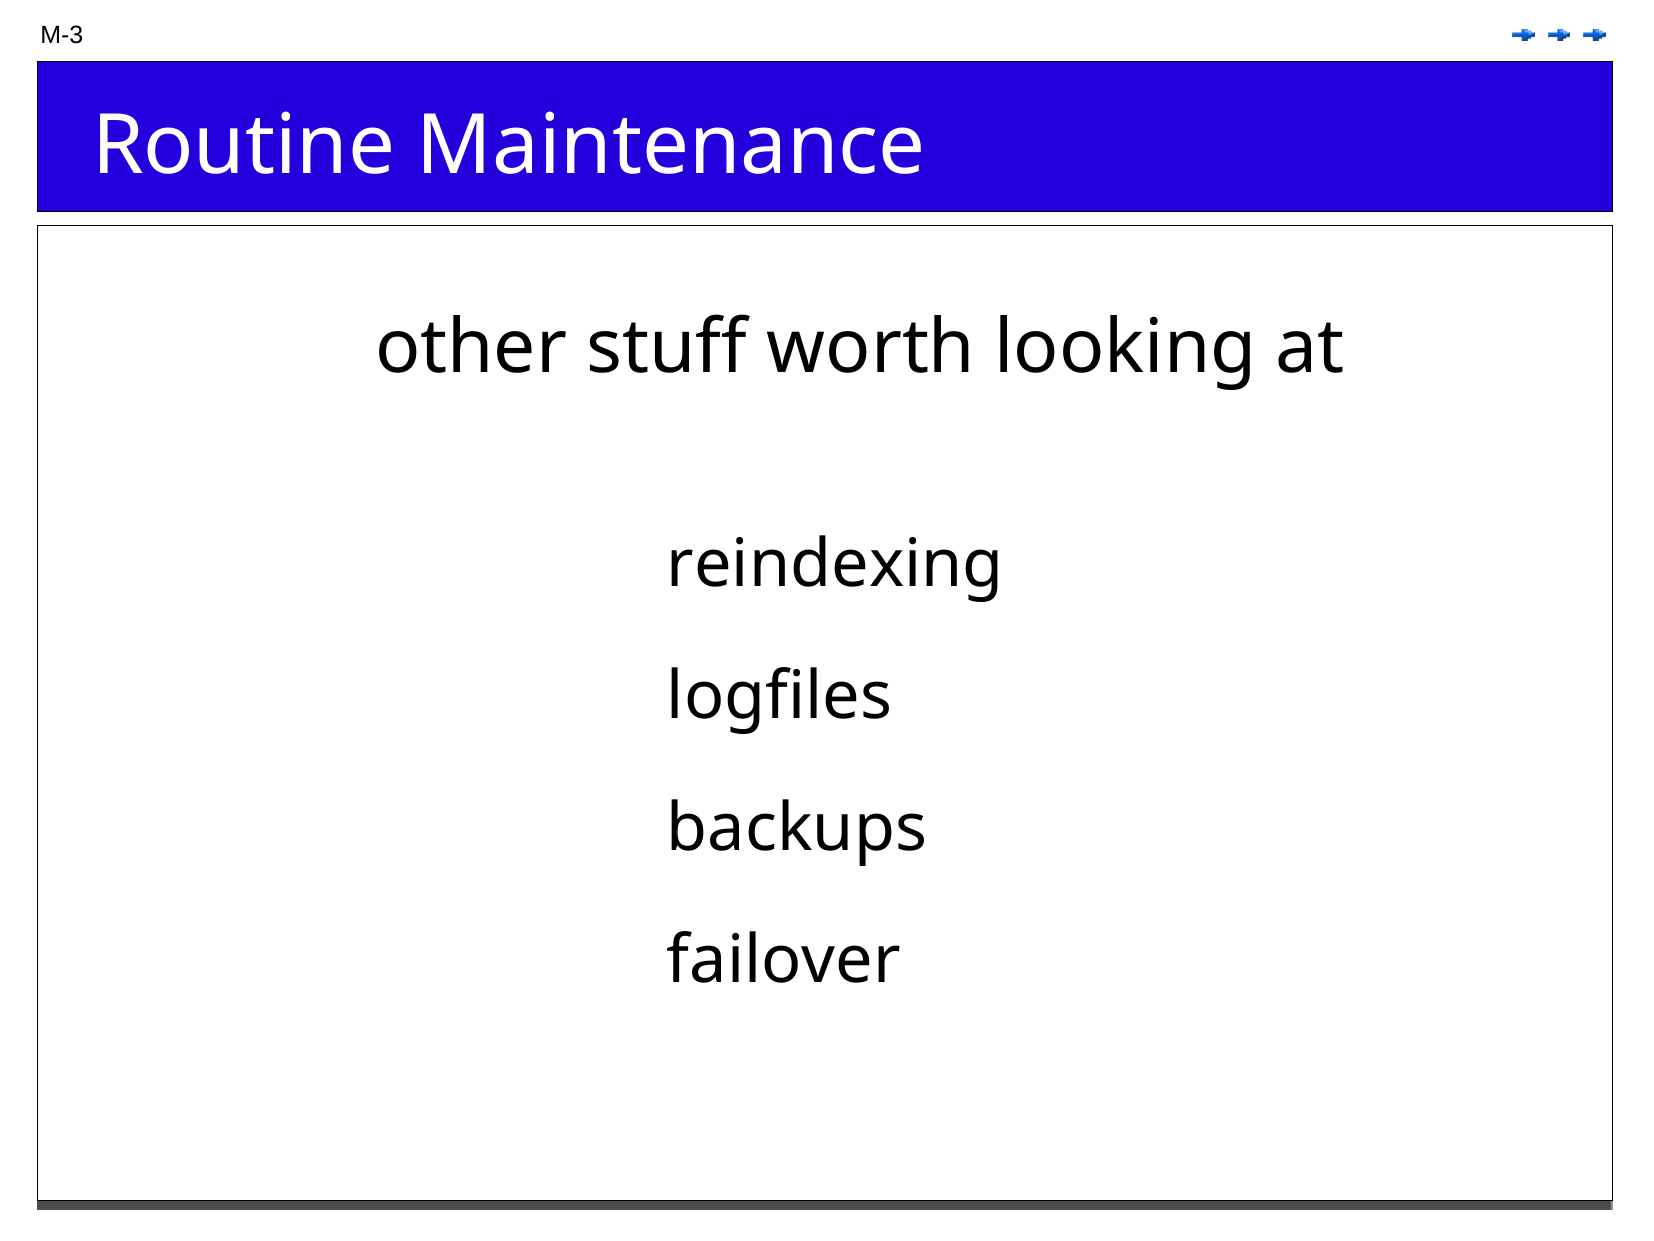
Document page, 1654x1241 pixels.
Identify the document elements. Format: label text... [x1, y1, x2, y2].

picture [1512, 29, 1535, 41]
text_box Routine Maintenance [77, 77, 884, 193]
picture [1548, 29, 1570, 41]
picture [1583, 29, 1606, 41]
text_box M-3 [25, 13, 113, 70]
text_box other stuff worth looking at [360, 284, 1294, 390]
text_box reindexing logfiles backups failover [634, 507, 1013, 969]
text_box [37, 61, 1613, 212]
text_box [37, 225, 1613, 1201]
